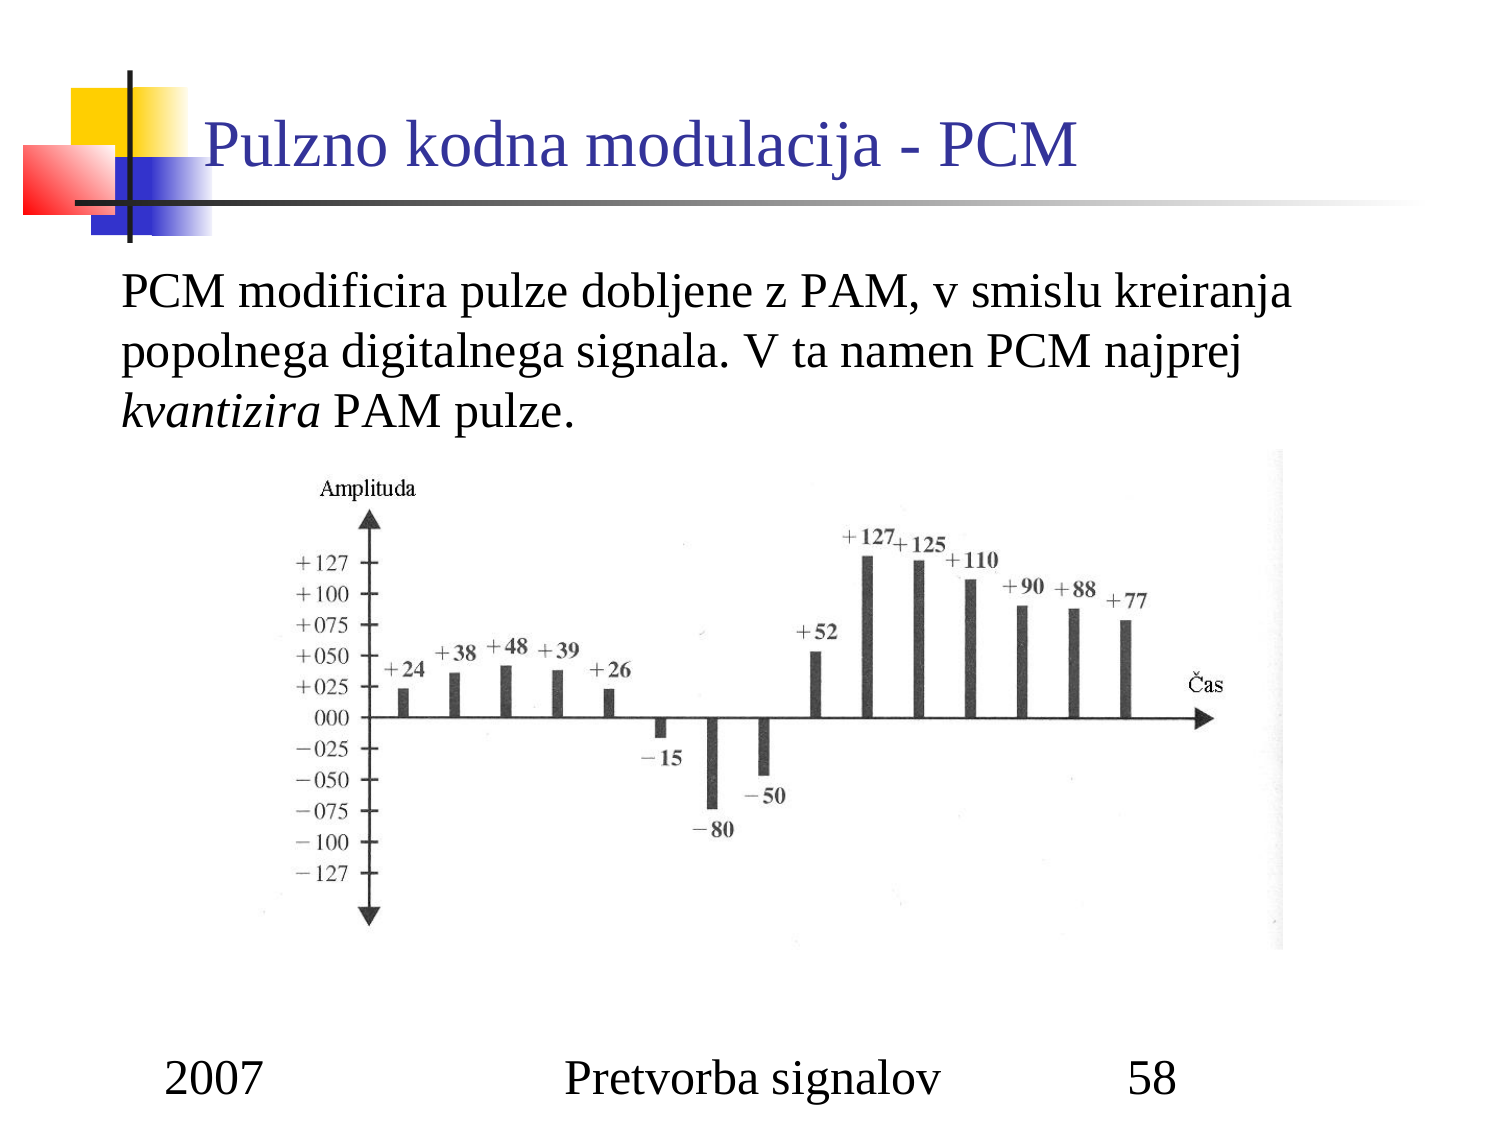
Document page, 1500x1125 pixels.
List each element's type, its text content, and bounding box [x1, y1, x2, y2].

list PCM modificira pulze dobljene z PAM, v smislu kreiranja popolnega digitalnega signala. V ta namen PCM najprej kvantizira PAM pulze. [50, 249, 1469, 456]
picture [249, 449, 1283, 951]
title Pulzno kodna modulacija - PCM [188, 92, 1468, 188]
